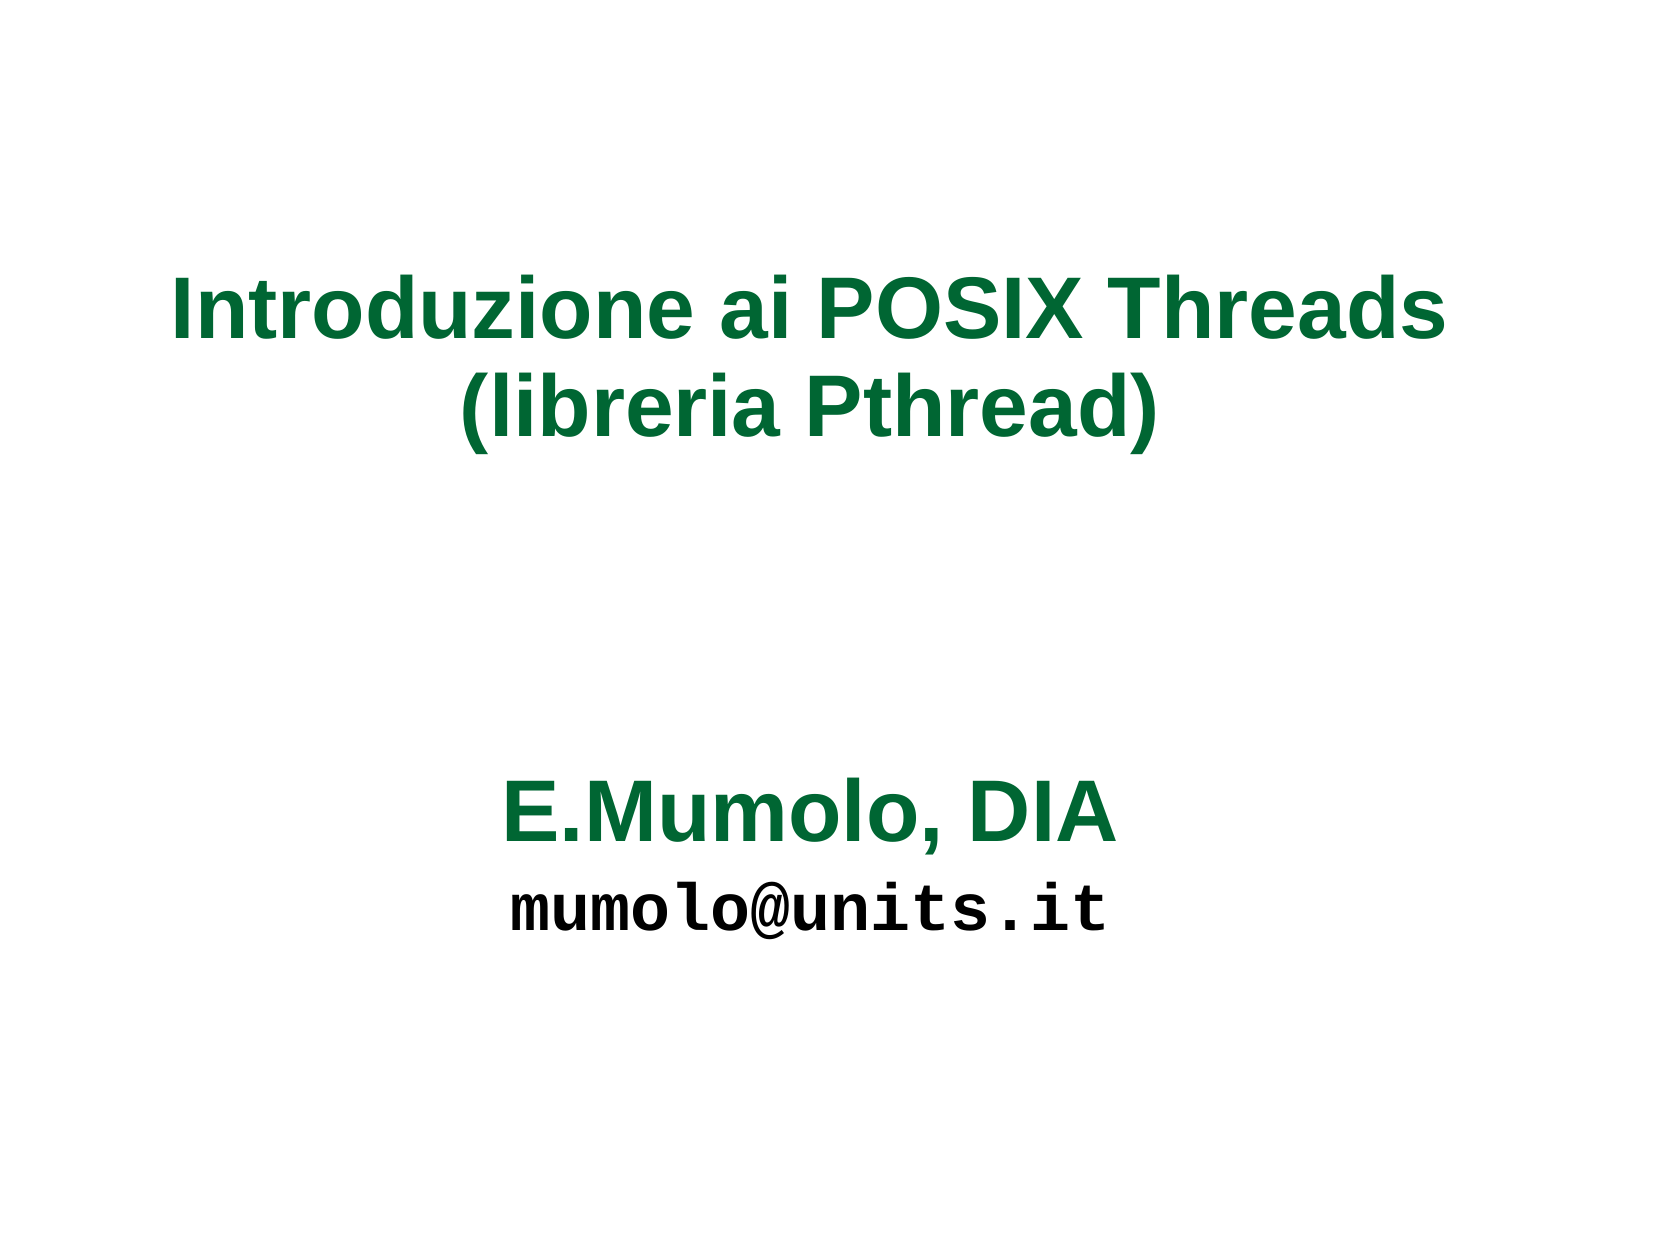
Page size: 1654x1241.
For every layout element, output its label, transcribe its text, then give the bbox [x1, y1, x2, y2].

subtitle Introduzione ai POSIX Threads (libreria Pthread) E.Mumolo, DIA mumolo@units.it [82, 257, 1538, 1042]
